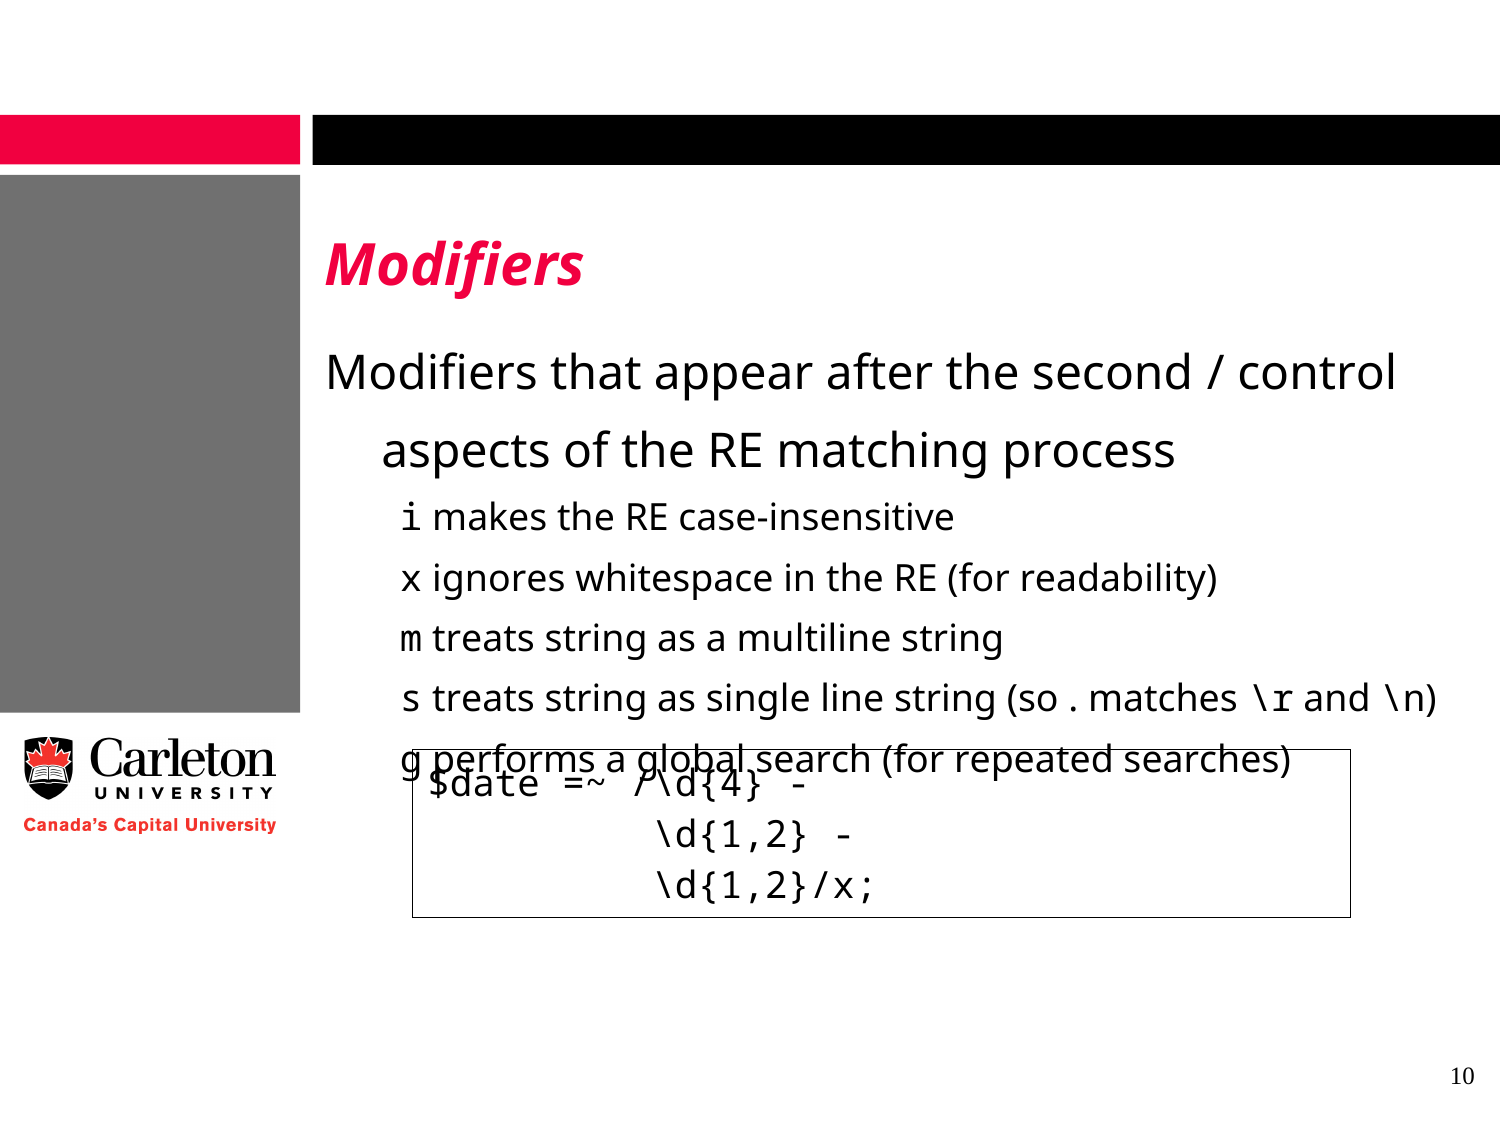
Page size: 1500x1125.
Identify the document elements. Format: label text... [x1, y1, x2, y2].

text_box $date =~ /\d{4} - \d{1,2} - \d{1,2}/x; [412, 749, 1351, 901]
title Modifiers [324, 194, 1450, 324]
list Modifiers that appear after the second / control aspects of the RE matching process i makes the RE case-insensitive x ignores whitespace in the RE (for readability) m treats string as a multiline string s treats string as single line string (so . matches \r and \n) g performs a global search (for repeated searches) [324, 324, 1450, 1036]
picture [24, 737, 276, 834]
